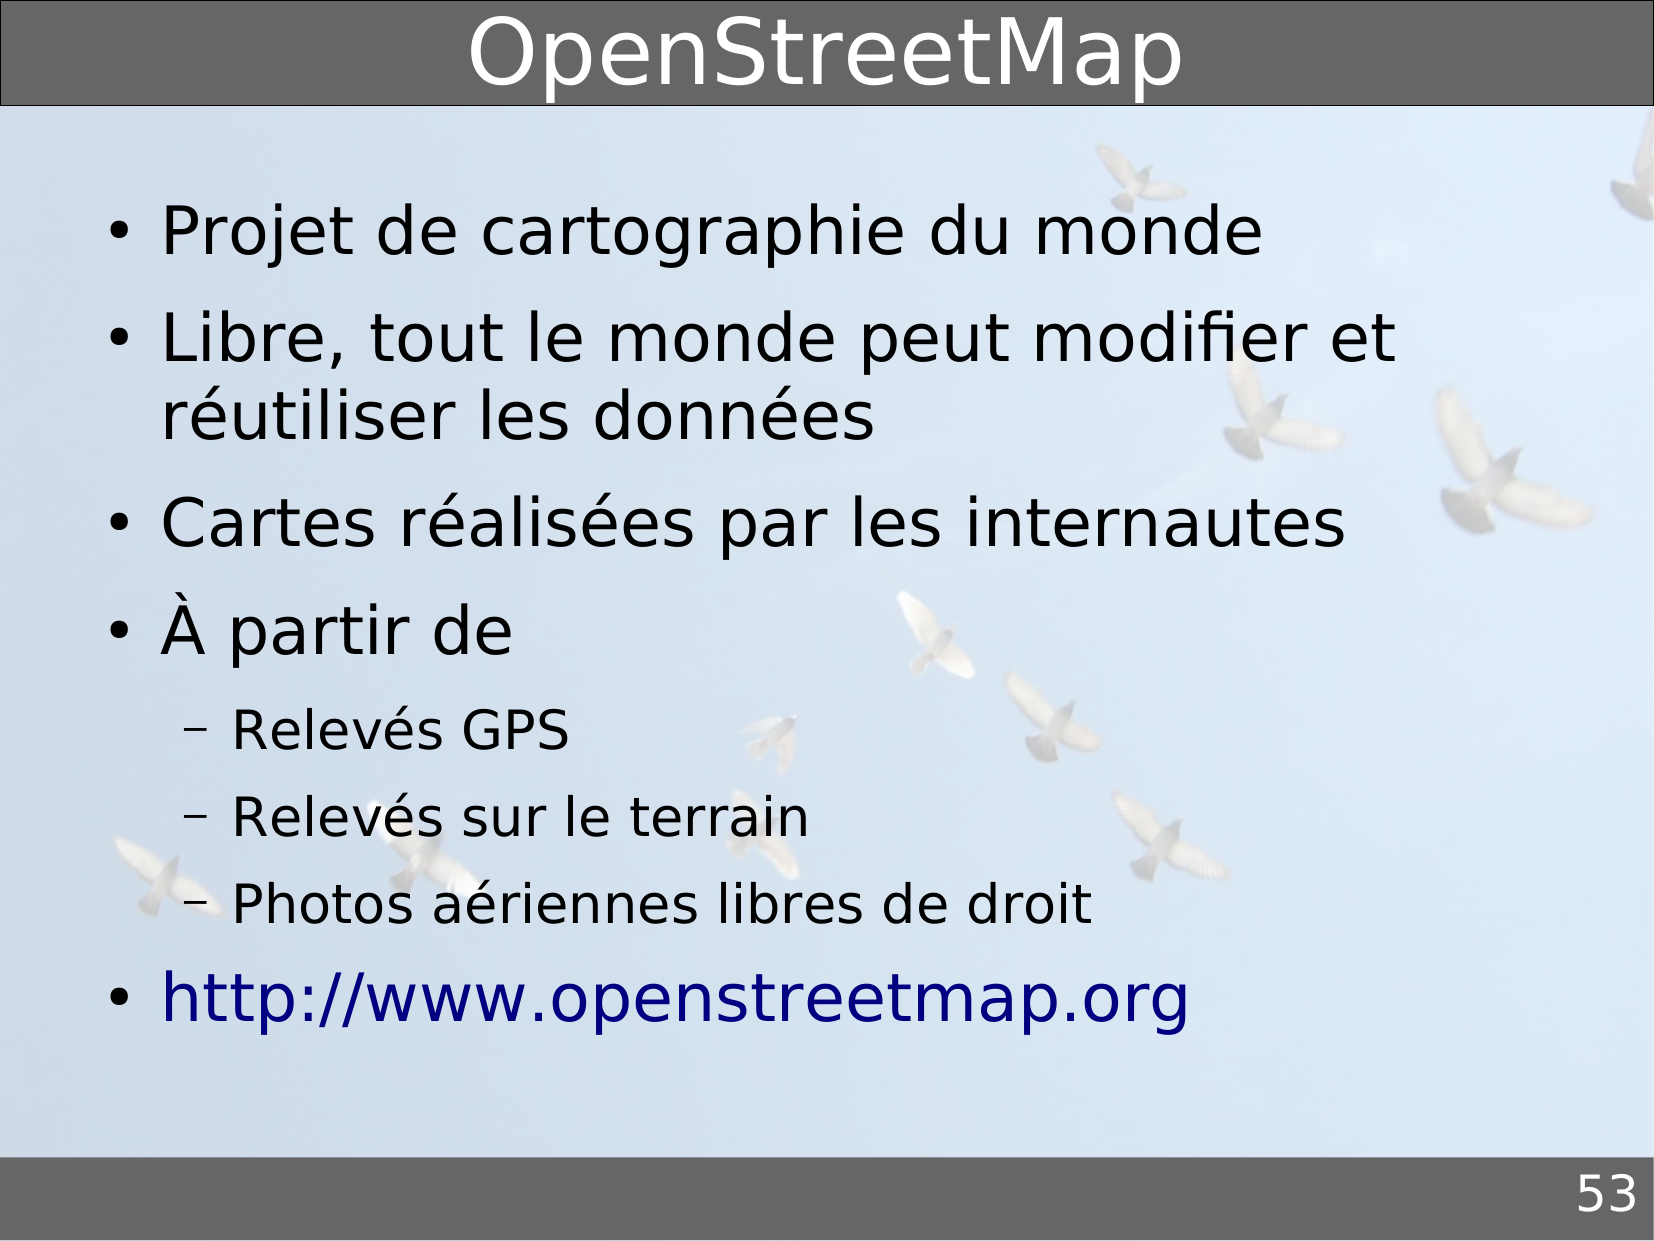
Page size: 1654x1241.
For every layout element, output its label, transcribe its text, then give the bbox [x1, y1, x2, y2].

title OpenStreetMap [0, 0, 1654, 107]
list Projet de cartographie du monde Libre, tout le monde peut modifier et réutiliser les données Cartes réalisées par les internautes À partir de Relevés GPS Relevés sur le terrain Photos aériennes libres de droit http://www.openstreetmap.org [89, 192, 1578, 1066]
